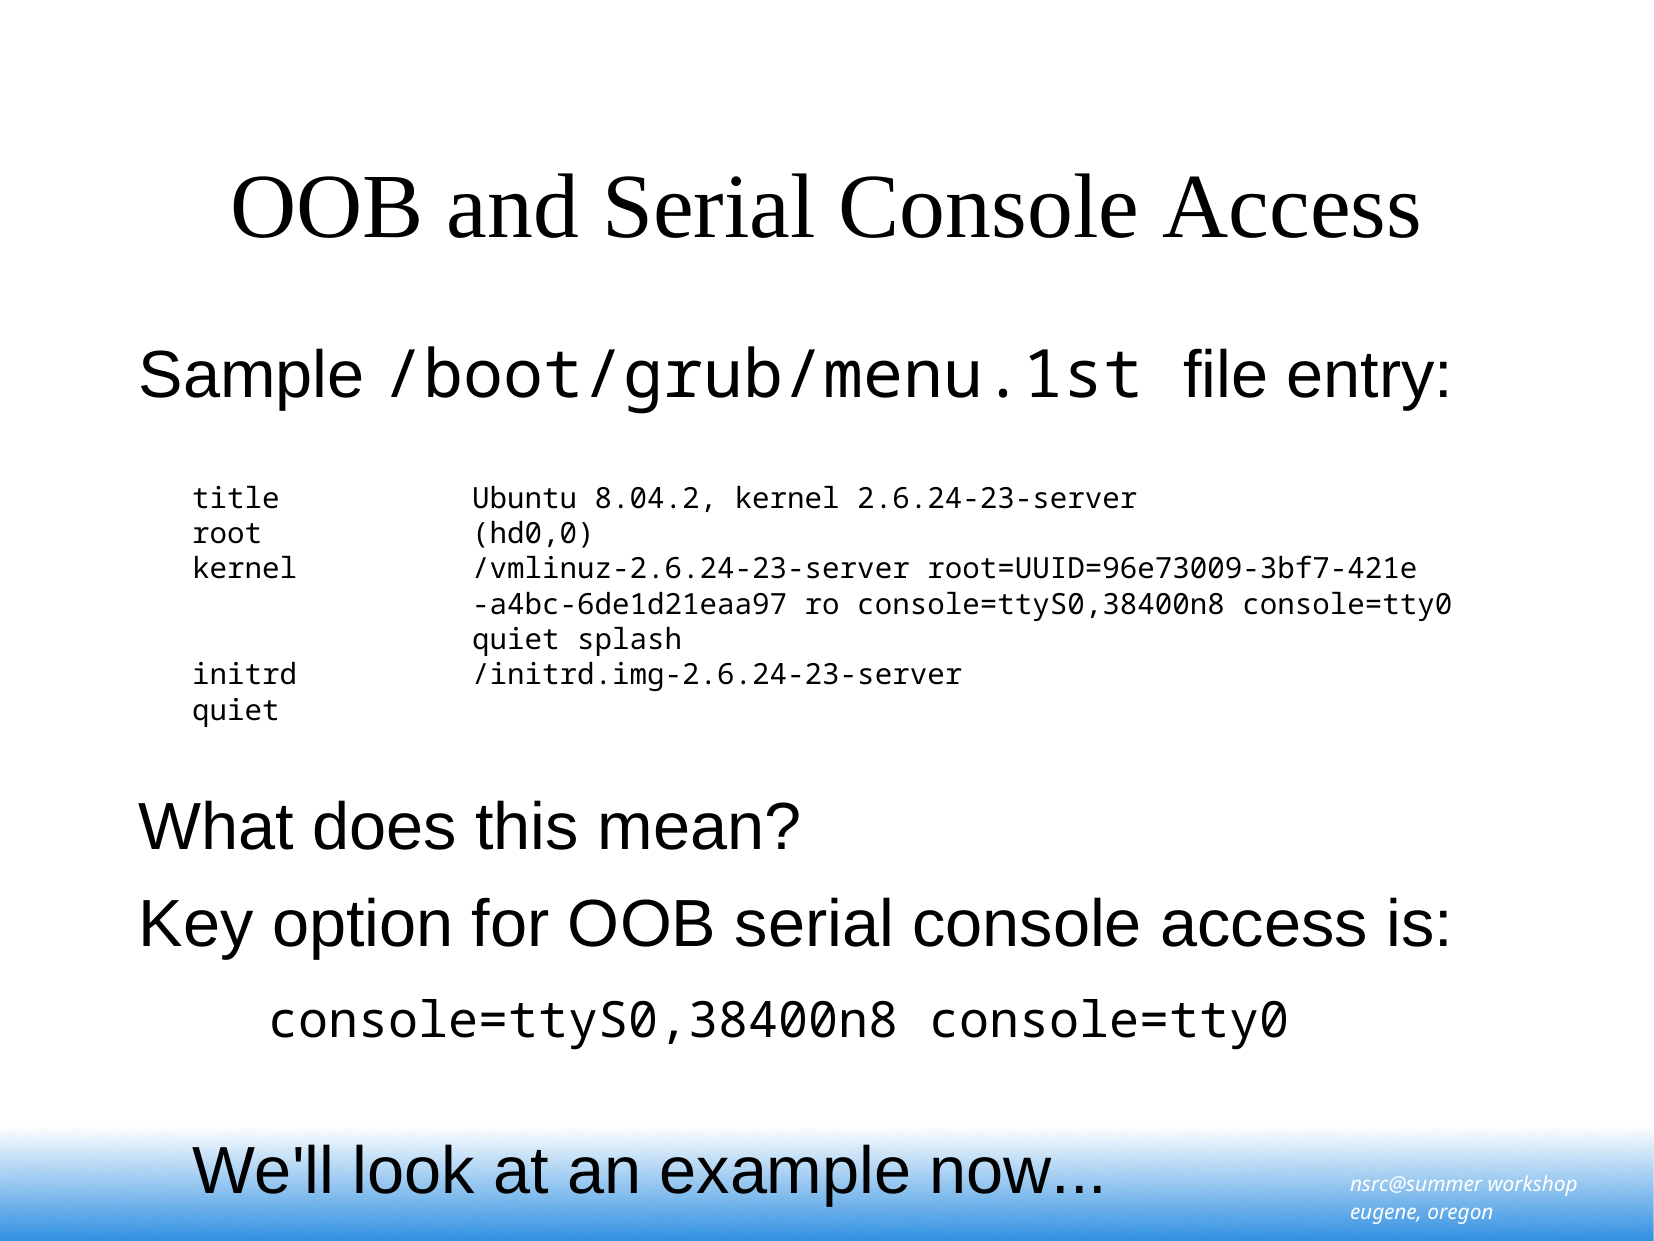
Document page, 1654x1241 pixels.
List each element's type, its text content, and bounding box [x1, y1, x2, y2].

title OOB and Serial Console Access [121, 102, 1534, 311]
list Sample /boot/grub/menu.1st file entry: title Ubuntu 8.04.2, kernel 2.6.24-23-server root (hd0,0) kernel /vmlinuz-2.6.24-23-server root=UUID=96e73009-3bf7-421e -a4bc-6de1d21eaa97 ro console=ttyS0,38400n8 console=tty0 quiet splash initrd /initrd.img-2.6.24-23-server quiet What does this mean? Key option for OOB serial console access is: console=ttyS0,38400n8 console=tty0 We'll look at an example now... [121, 332, 1534, 1139]
picture [0, 1124, 1654, 1241]
